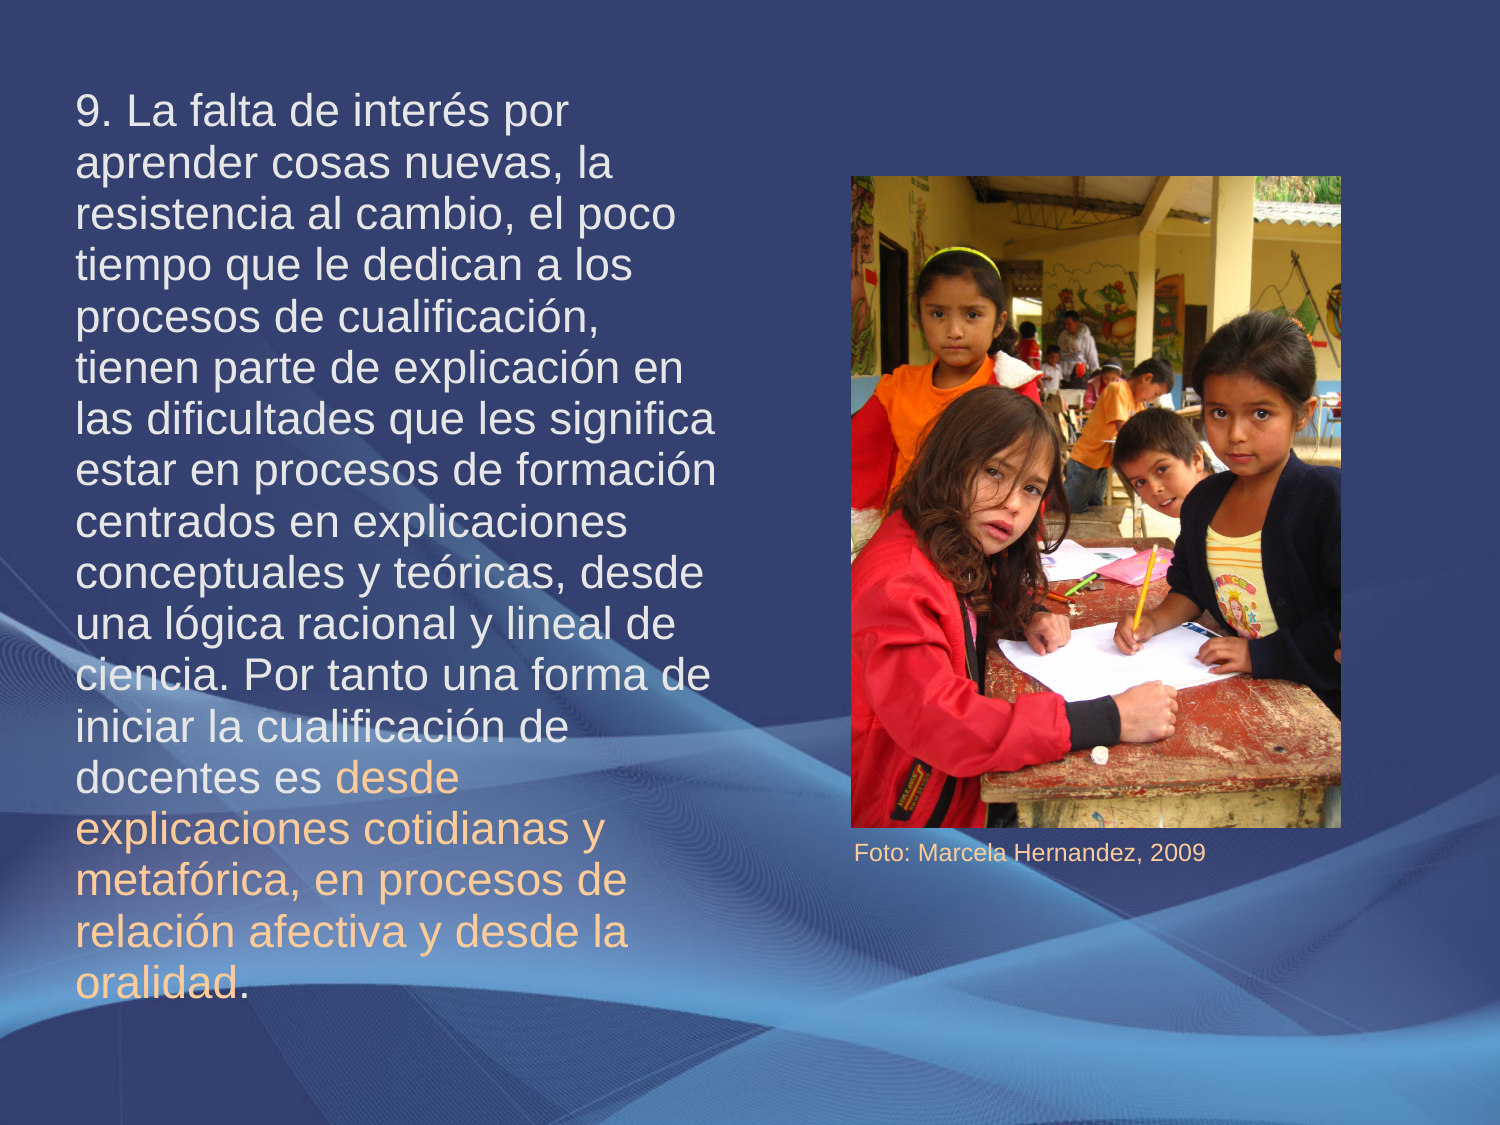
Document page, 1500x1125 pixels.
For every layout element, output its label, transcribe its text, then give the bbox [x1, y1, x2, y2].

list 9. La falta de interés por aprender cosas nuevas, la resistencia al cambio, el poco tiempo que le dedican a los procesos de cualificación, tienen parte de explicación en las dificultades que les significa estar en procesos de formación centrados en explicaciones conceptuales y teóricas, desde una lógica racional y lineal de ciencia. Por tanto una forma de iniciar la cualificación de docentes es desde explicaciones cotidianas y metafórica, en procesos de relación afectiva y desde la oralidad. [75, 85, 739, 1009]
picture [0, 0, 1500, 1125]
text_box Foto: Marcela Hernandez, 2009 [839, 831, 1222, 875]
